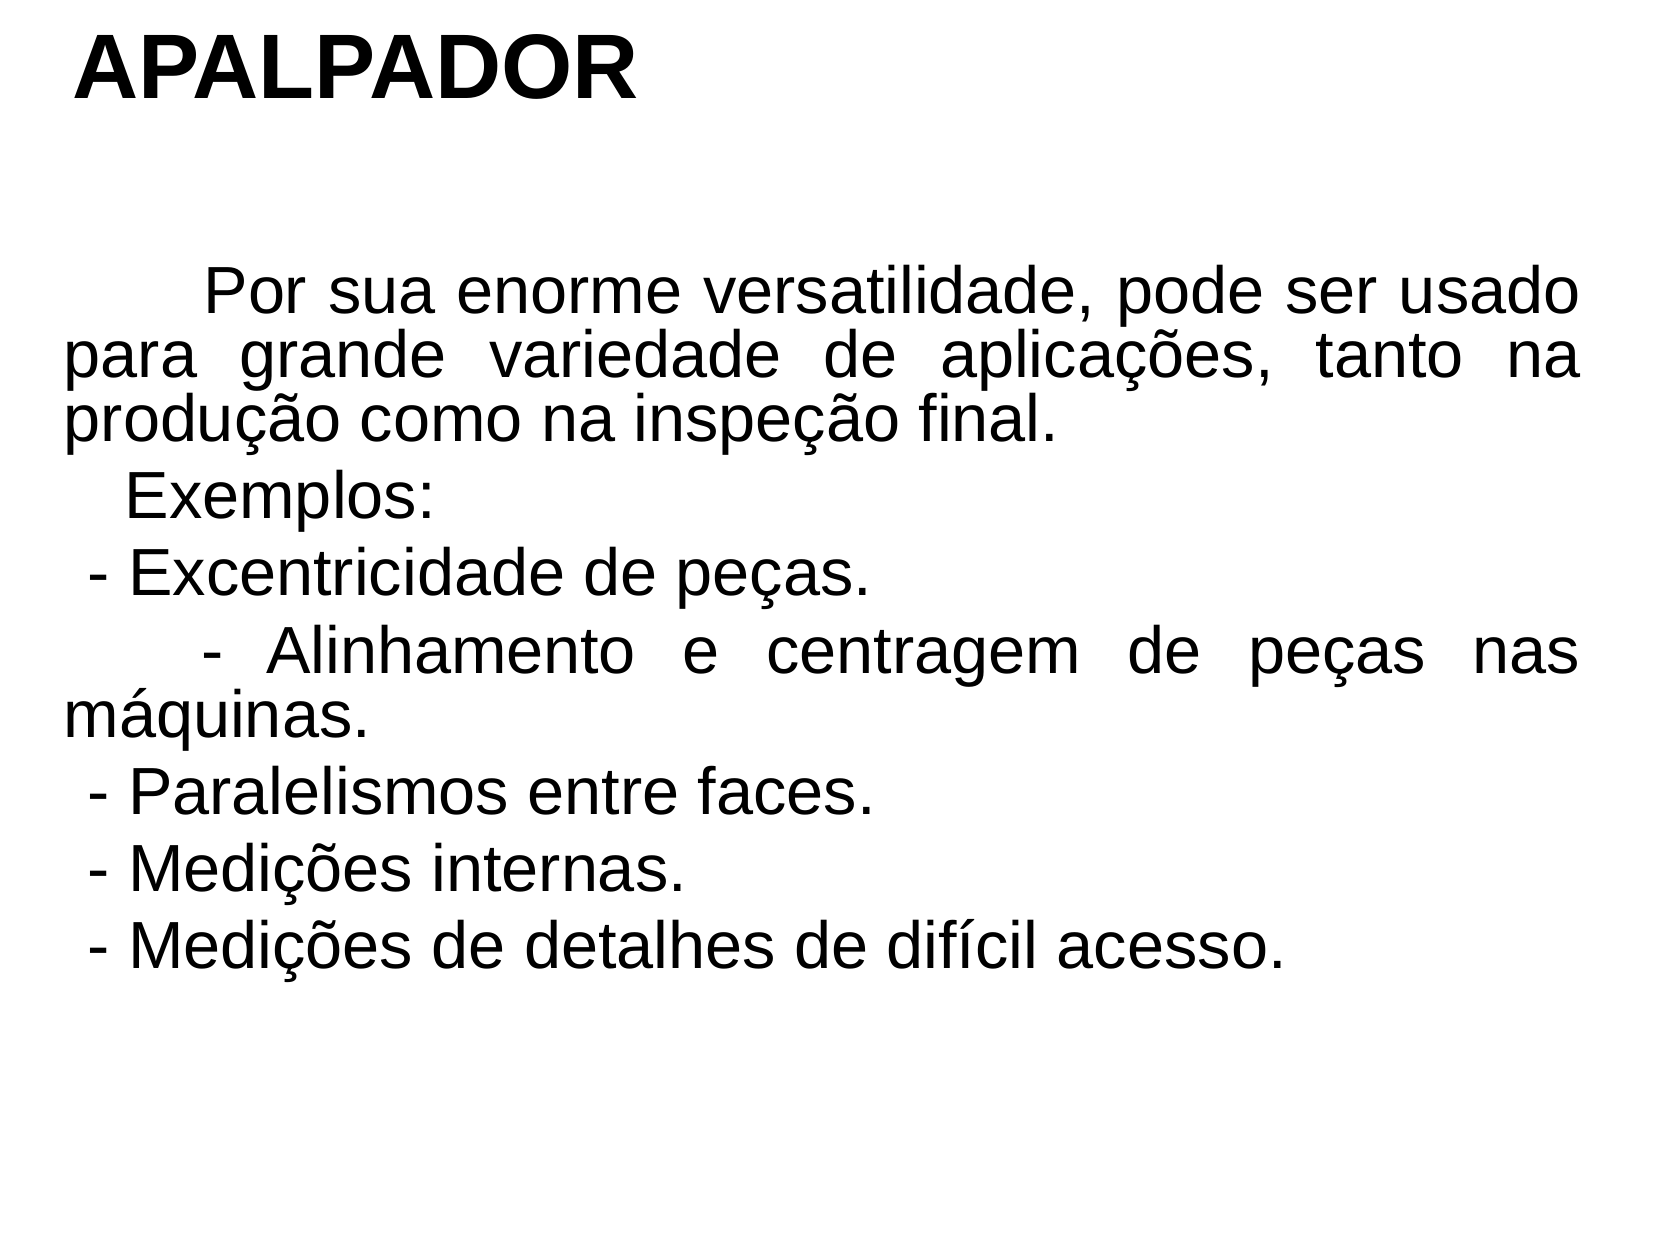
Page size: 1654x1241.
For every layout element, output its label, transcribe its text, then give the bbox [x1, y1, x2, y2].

title APALPADOR [2, 0, 710, 207]
list Por sua enorme versatilidade, pode ser usado para grande variedade de aplicações, tanto na produção como na inspeção final. Exemplos: - Excentricidade de peças. - Alinhamento e centragem de peças nas máquinas. - Paralelismos entre faces. - Medições internas. - Medições de detalhes de difícil acesso. [0, 255, 1595, 1241]
